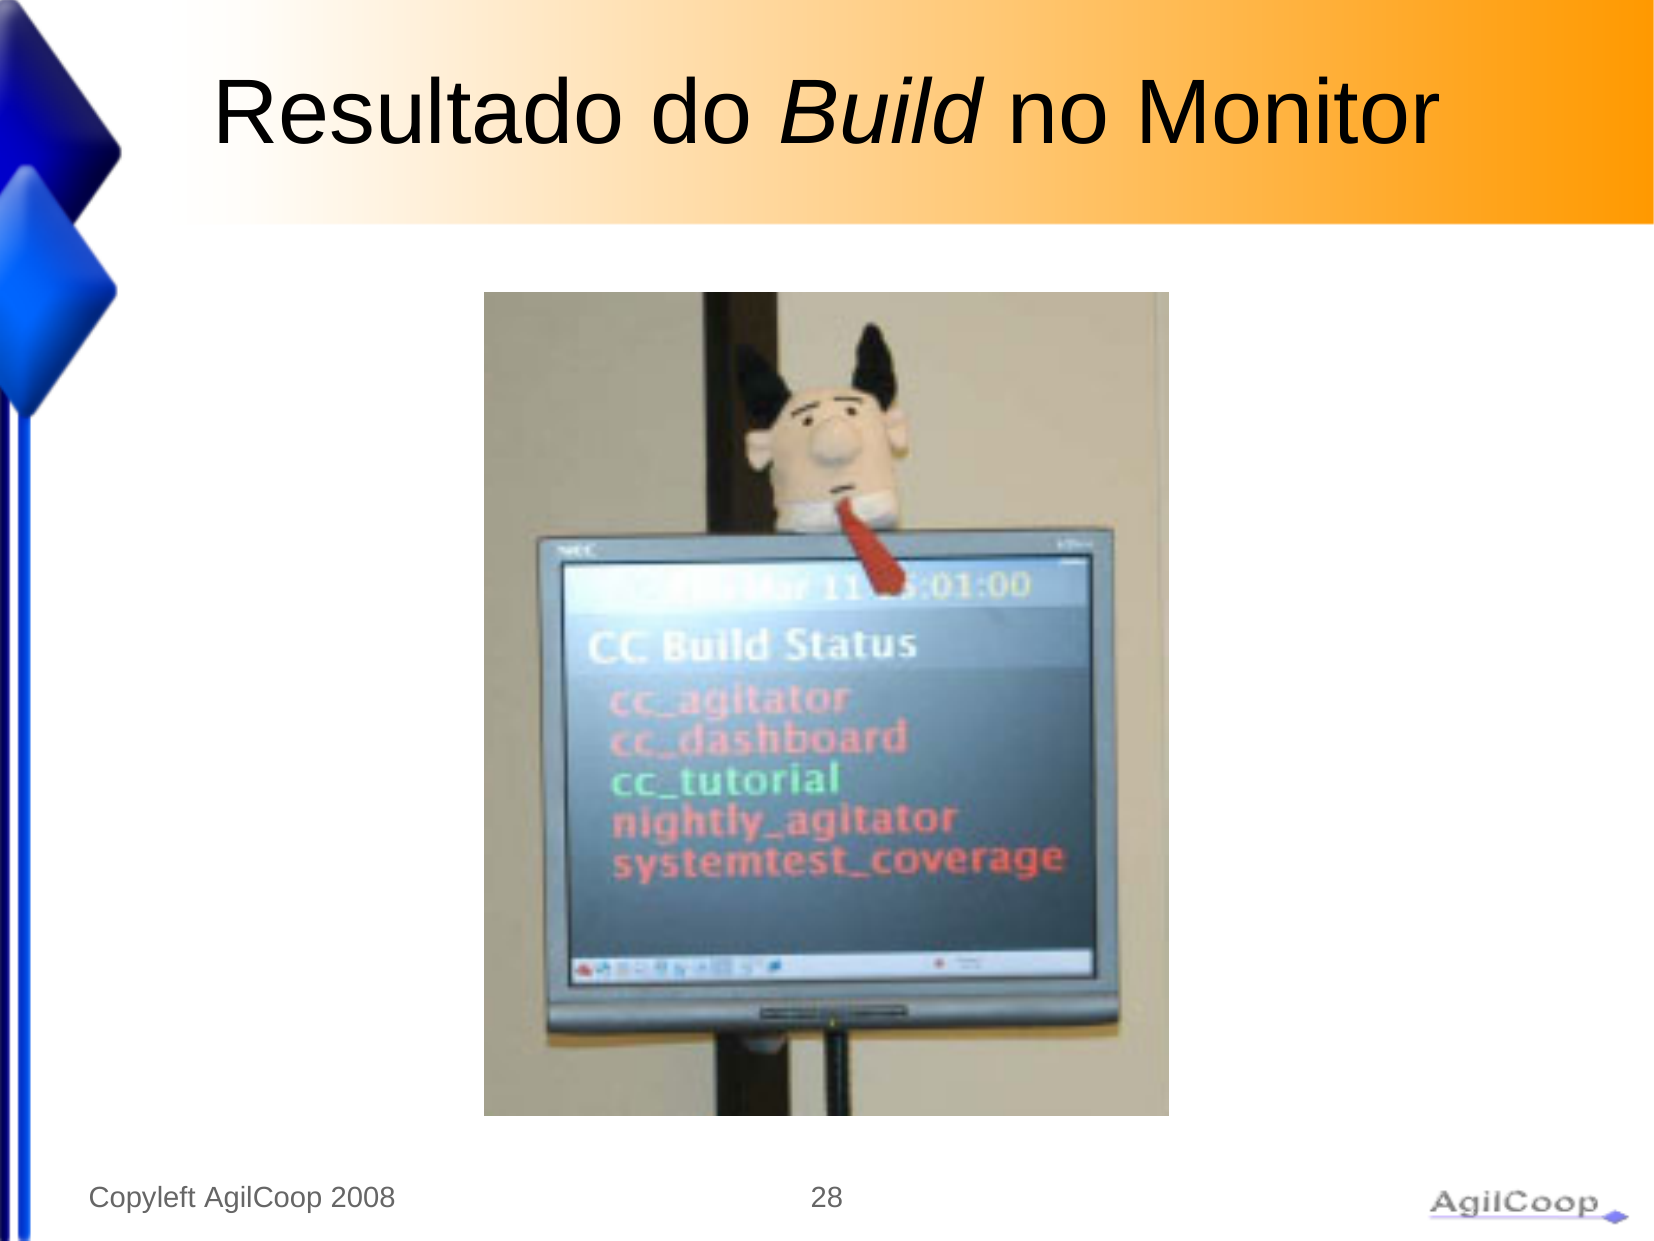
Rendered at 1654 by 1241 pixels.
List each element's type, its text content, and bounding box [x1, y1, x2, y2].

picture [0, 0, 1654, 1241]
title Resultado do Build no Monitor [82, 15, 1571, 208]
